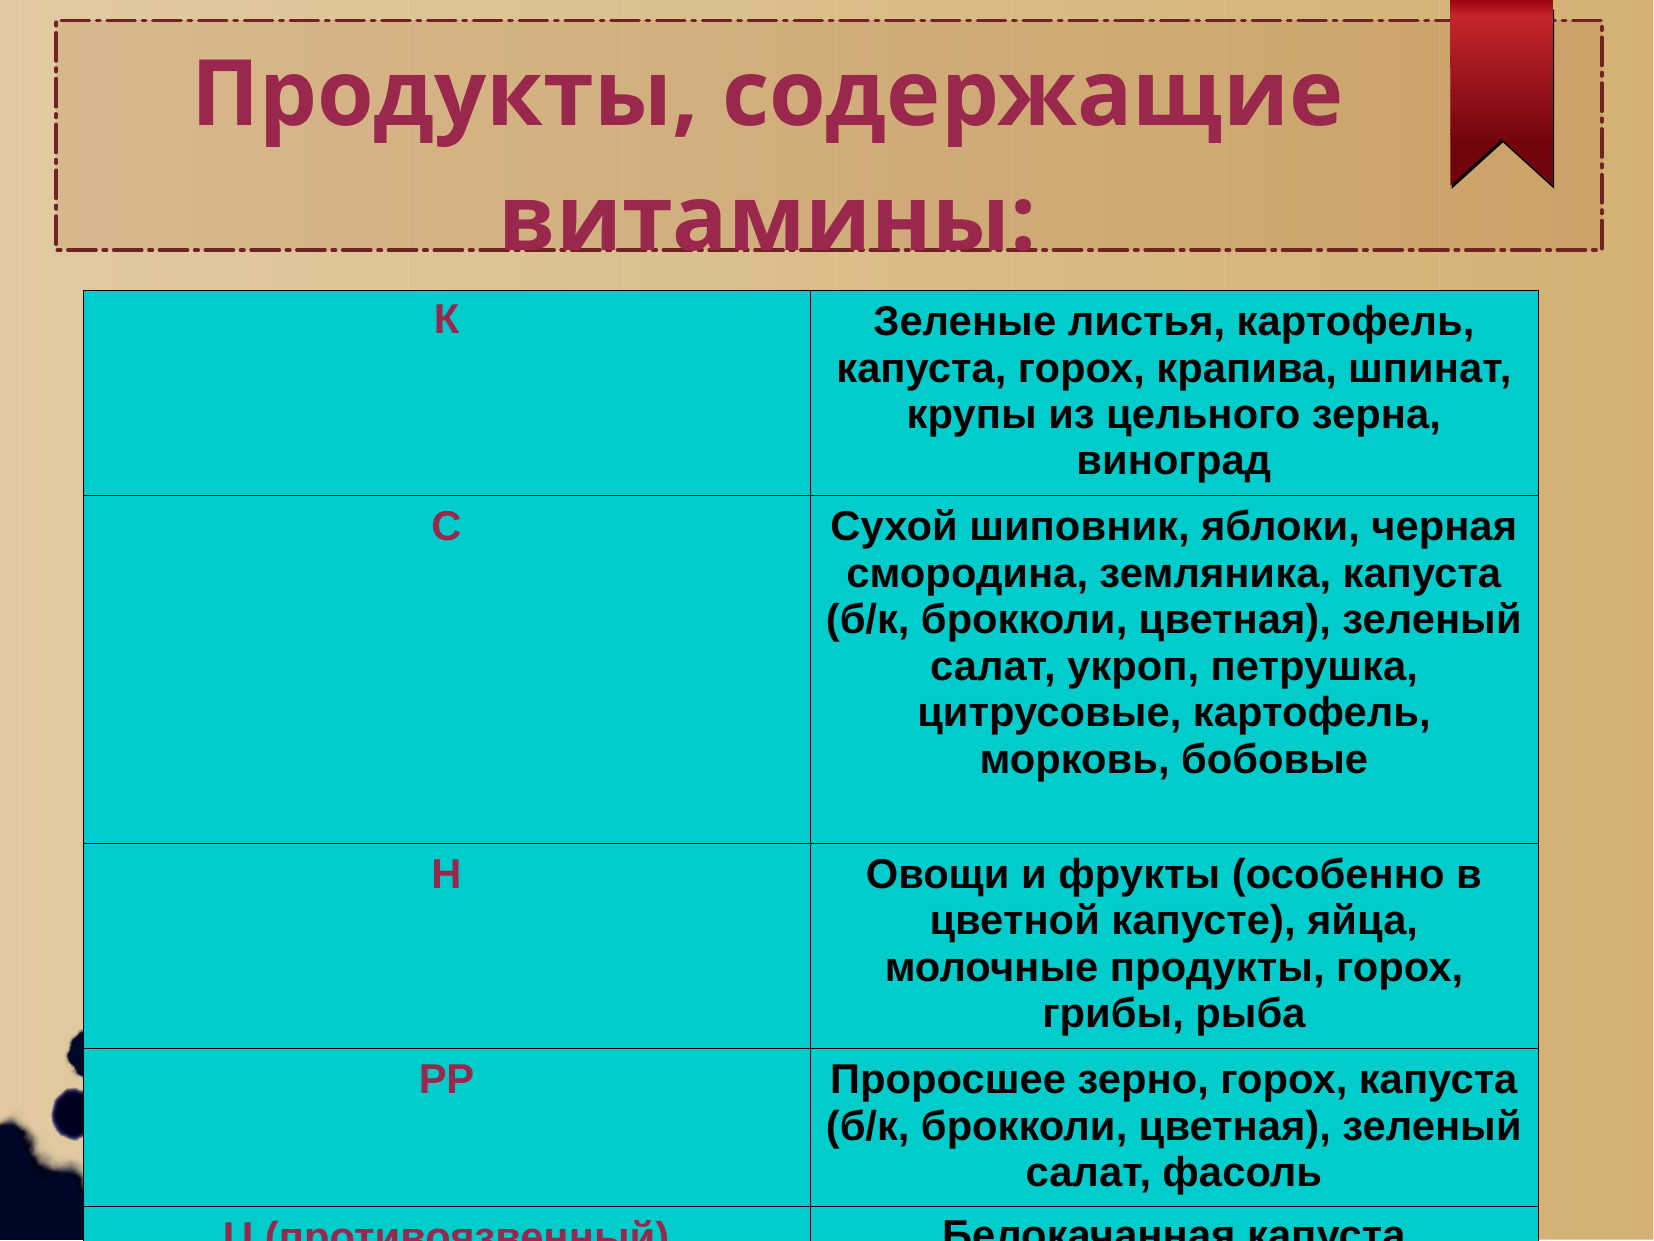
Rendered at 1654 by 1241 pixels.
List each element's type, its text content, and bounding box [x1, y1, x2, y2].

table_cell Проросшее зерно, горох, капуста (б/к, брокколи, цветная), зеленый салат, фасоль [811, 1049, 1538, 1206]
table_cell U (противоязвенный) [84, 1207, 810, 1241]
table_cell Н [84, 844, 810, 1048]
table_cell Сухой шиповник, яблоки, черная смородина, земляника, капуста (б/к, брокколи, цветная), зеленый салат, укроп, петрушка, цитрусовые, картофель, морковь, бобовые [811, 496, 1538, 843]
table_header Зеленые листья, картофель, капуста, горох, крапива, шпинат, крупы из цельного зерна, виноград [811, 291, 1538, 495]
table_cell Овощи и фрукты (особенно в цветной капусте), яйца, молочные продукты, горох, грибы, рыба [811, 844, 1538, 1048]
table_header К [84, 291, 810, 495]
table_cell С [84, 496, 810, 843]
table_cell Белокачанная капуста [811, 1207, 1538, 1241]
title Продукты, содержащие витамины: [82, 25, 1453, 281]
table_cell РР [84, 1049, 810, 1206]
